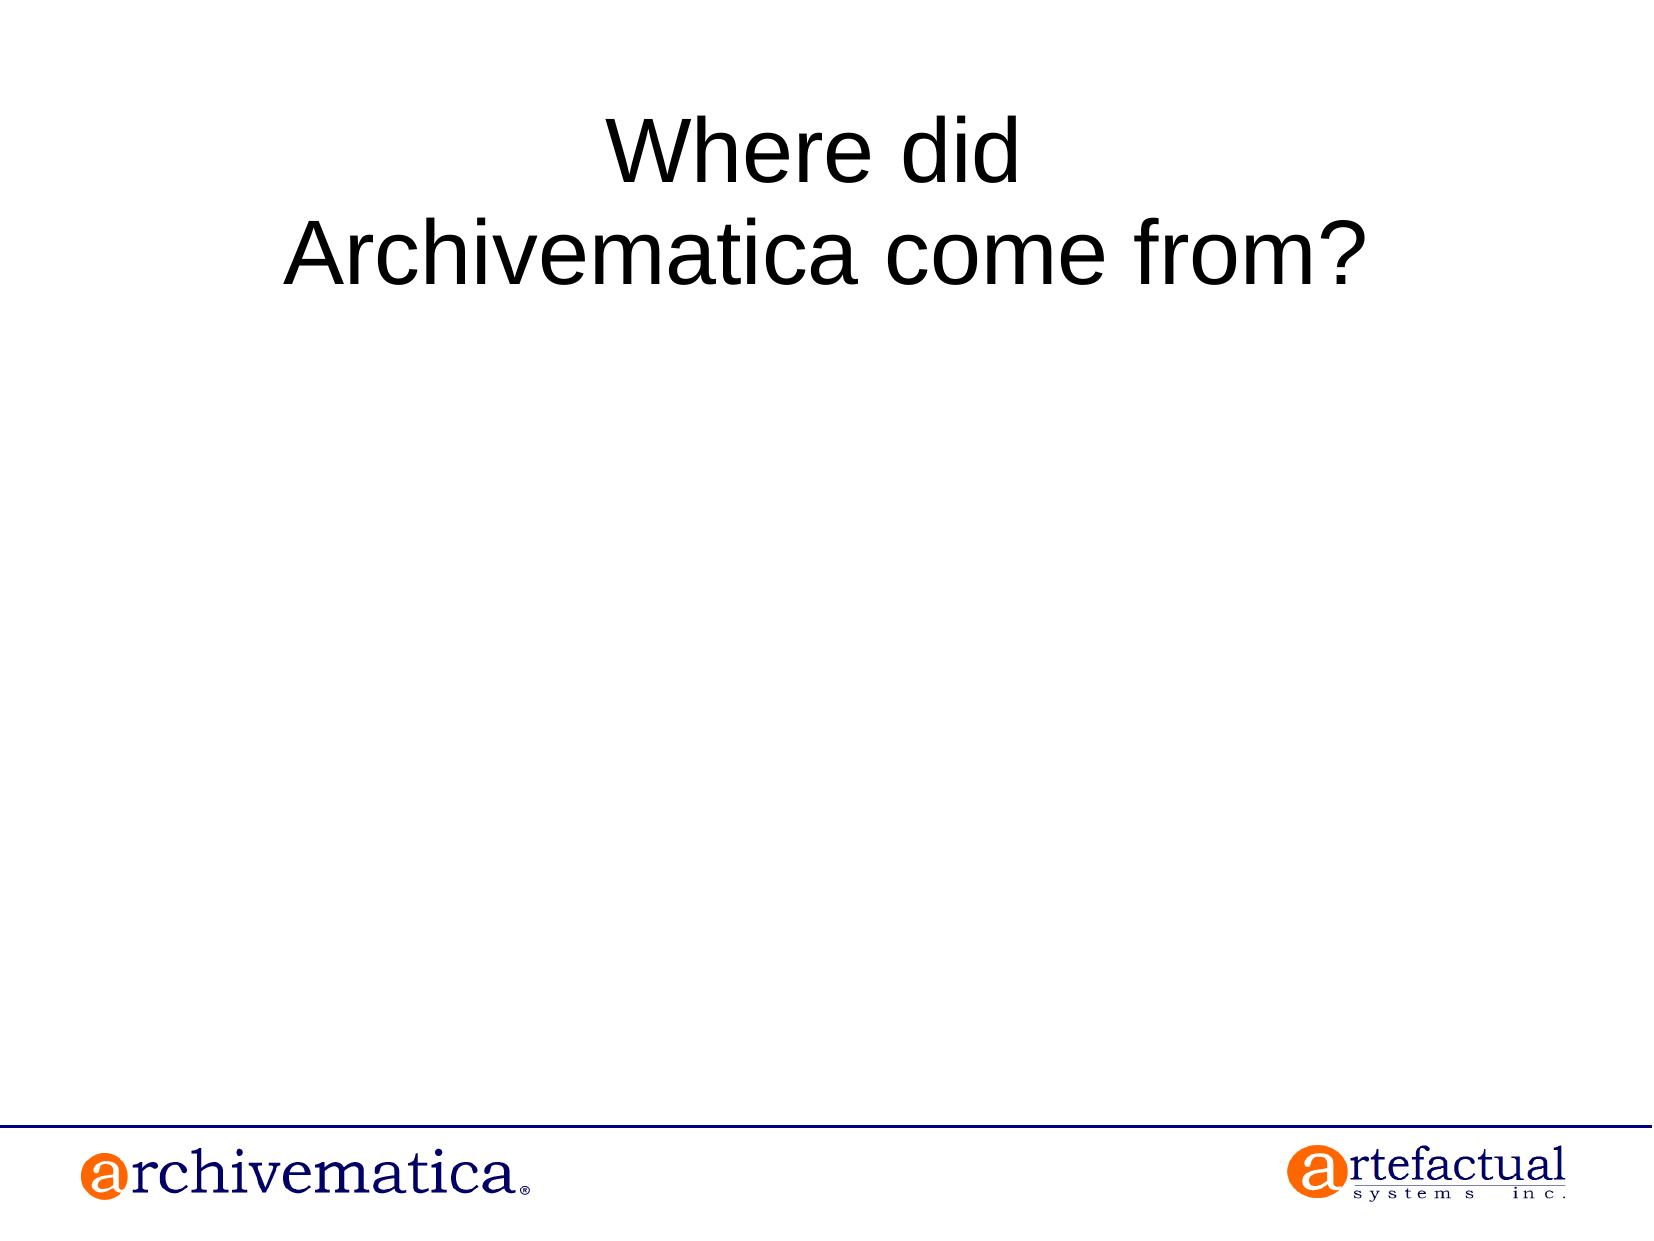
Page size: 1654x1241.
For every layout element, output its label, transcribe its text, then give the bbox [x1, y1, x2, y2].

title Where did Archivematica come from? [82, 49, 1571, 355]
picture [81, 1133, 531, 1216]
picture [1280, 1137, 1577, 1209]
